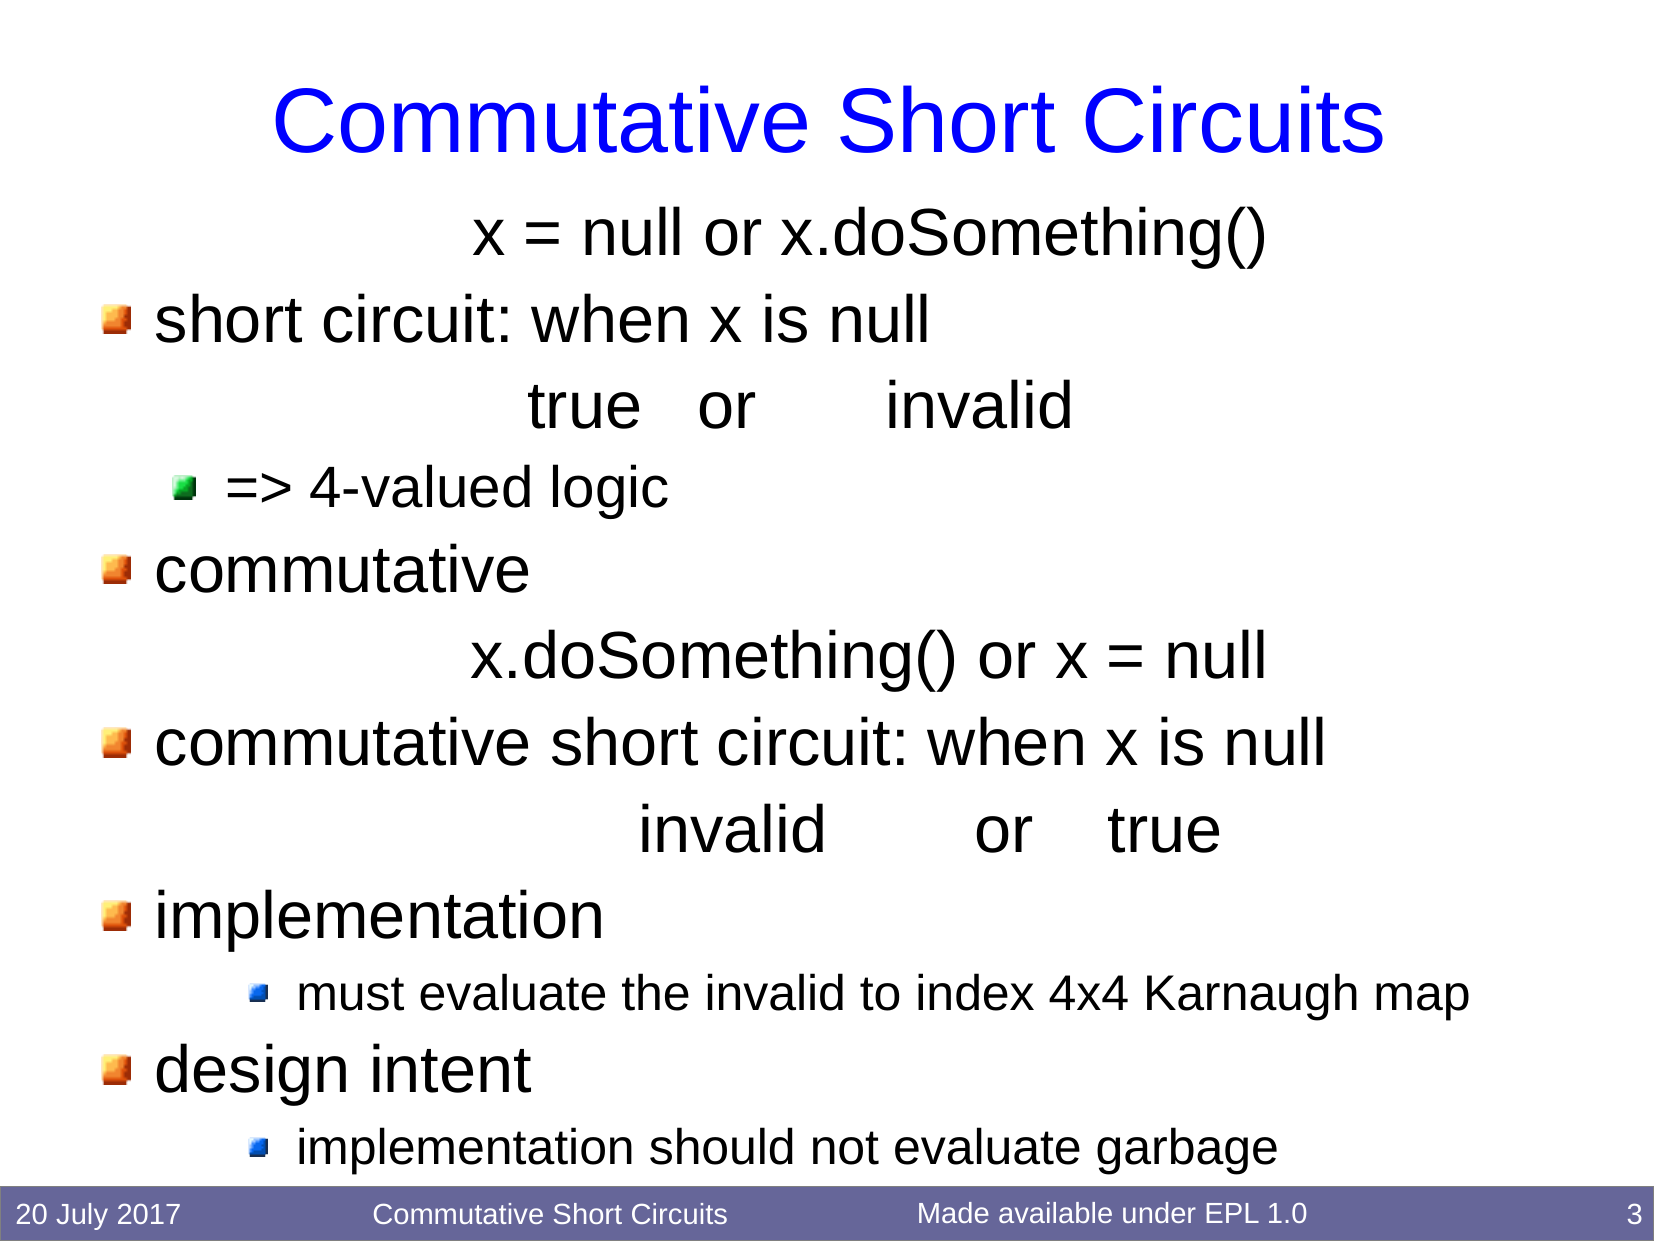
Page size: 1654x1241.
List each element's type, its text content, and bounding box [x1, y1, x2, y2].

title Commutative Short Circuits [23, 17, 1637, 223]
list x = null or x.doSomething() short circuit: when x is null true or invalid => 4-valued logic commutative x.doSomething() or x = null commutative short circuit: when x is null invalid or true implementation must evaluate the invalid to index 4x4 Karnaugh map design intent implementation should not evaluate garbage [83, 195, 1641, 1241]
